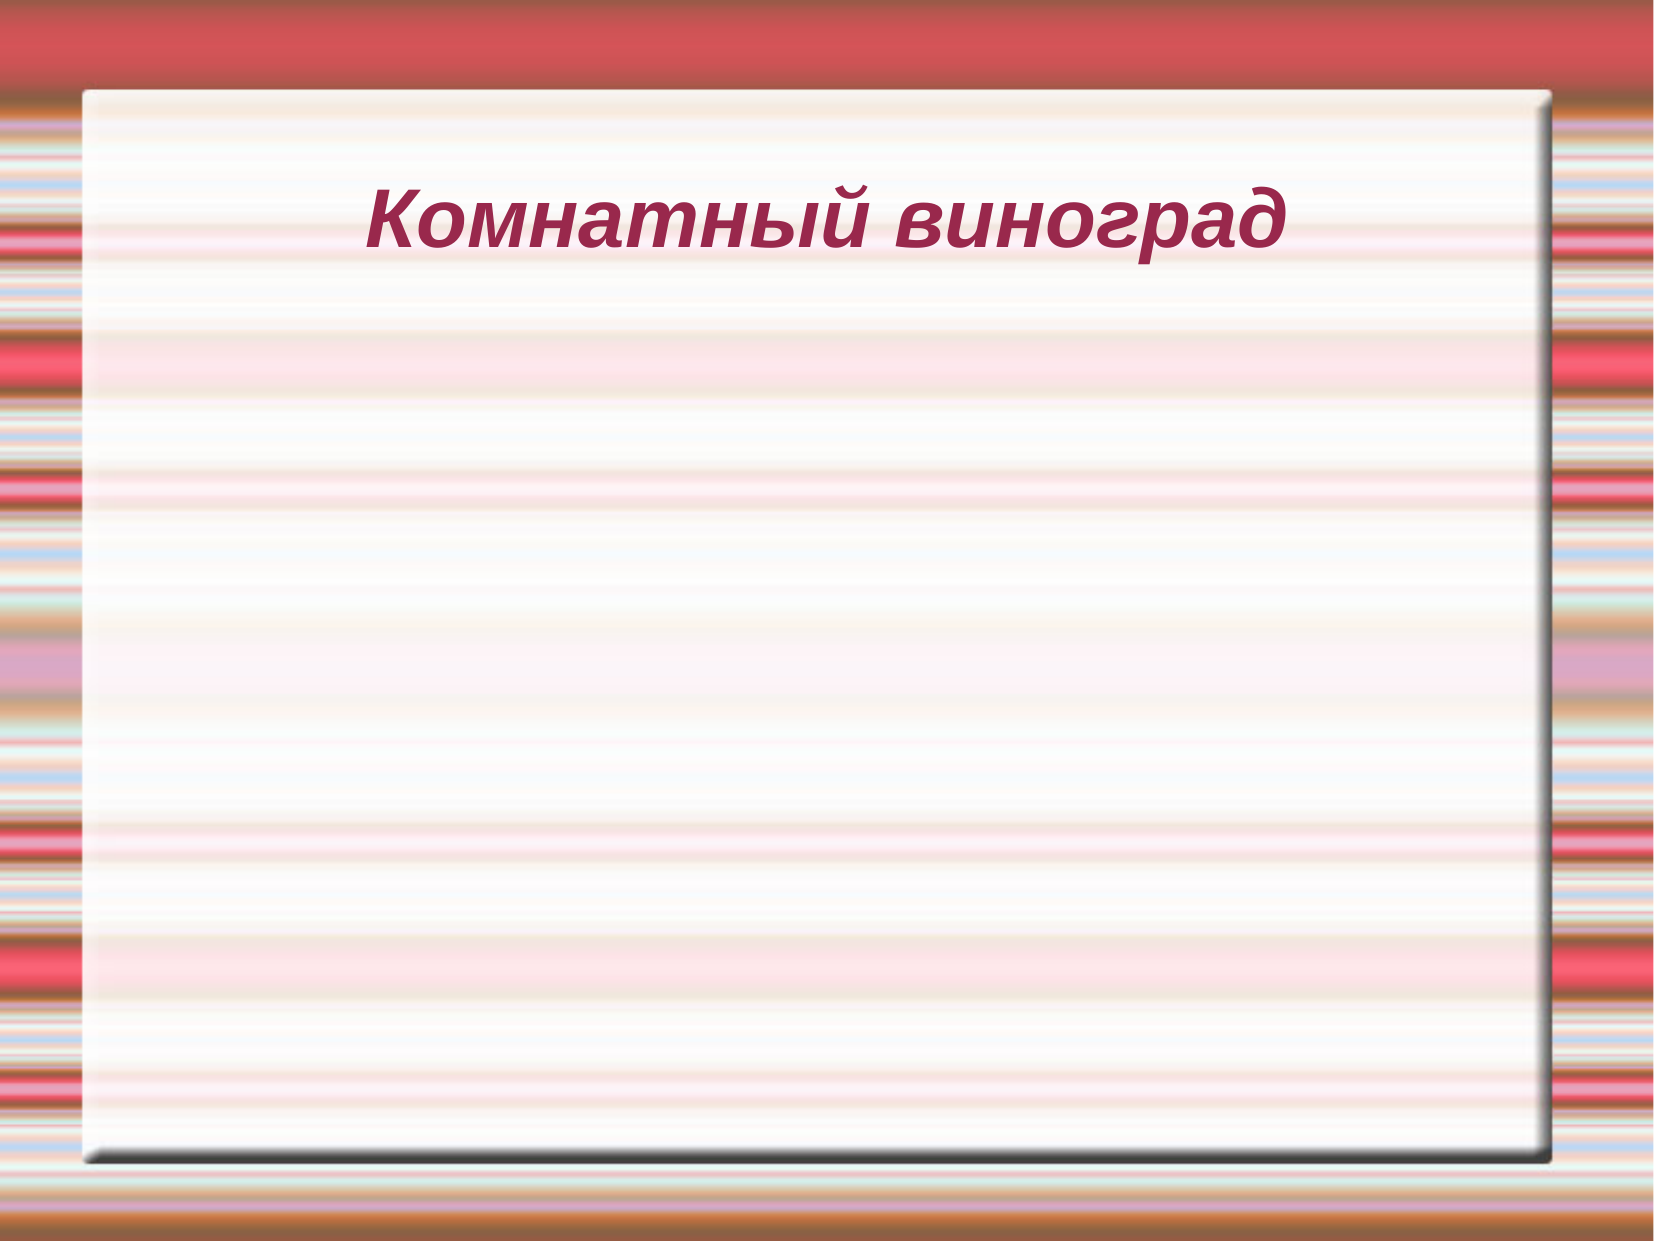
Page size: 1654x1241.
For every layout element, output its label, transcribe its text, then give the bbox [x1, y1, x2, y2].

title Комнатный виноград [121, 122, 1534, 315]
picture [0, 0, 1654, 1241]
